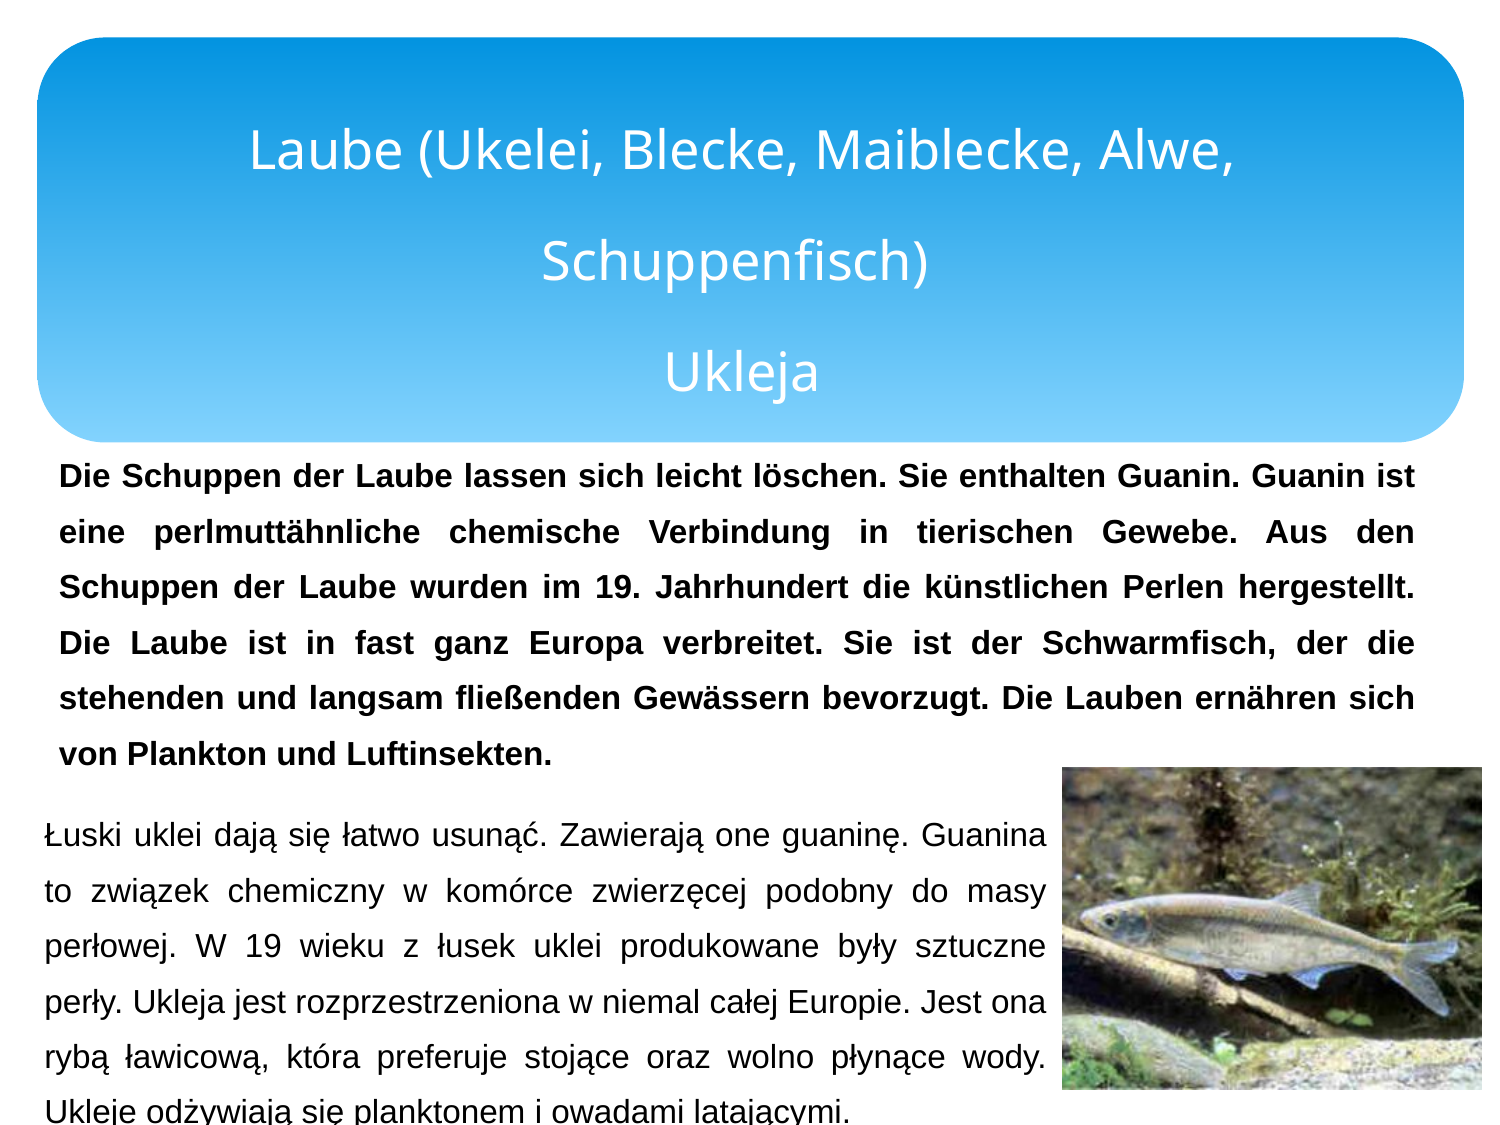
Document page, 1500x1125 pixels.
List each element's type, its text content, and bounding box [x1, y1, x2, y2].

title Laube (Ukelei, Blecke, Maiblecke, Alwe, Schuppenfisch) Ukleja [67, 106, 1418, 376]
subtitle Die Schuppen der Laube lassen sich leicht löschen. Sie enthalten Guanin. Guanin ist eine perlmuttähnliche chemische Verbindung in tierischen Gewebe. Aus den Schuppen der Laube wurden im 19. Jahrhundert die künstlichen Perlen hergestellt. Die Laube ist in fast ganz Europa verbreitet. Sie ist der Schwarmfisch, der die stehenden und langsam fließenden Gewässern bevorzugt. Die Lauben ernähren sich von Plankton und Luftinsekten. [59, 442, 1418, 769]
picture [1062, 767, 1482, 1090]
text_box Łuski uklei dają się łatwo usunąć. Zawierają one guaninę. Guanina to związek chemiczny w komórce zwierzęcej podobny do masy perłowej. W 19 wieku z łusek uklei produkowane były sztuczne perły. Ukleja jest rozprzestrzeniona w niemal całej Europie. Jest ona rybą ławicową, która preferuje stojące oraz wolno płynące wody. Ukleje odżywiają się planktonem i owadami latającymi. [29, 790, 1063, 1125]
